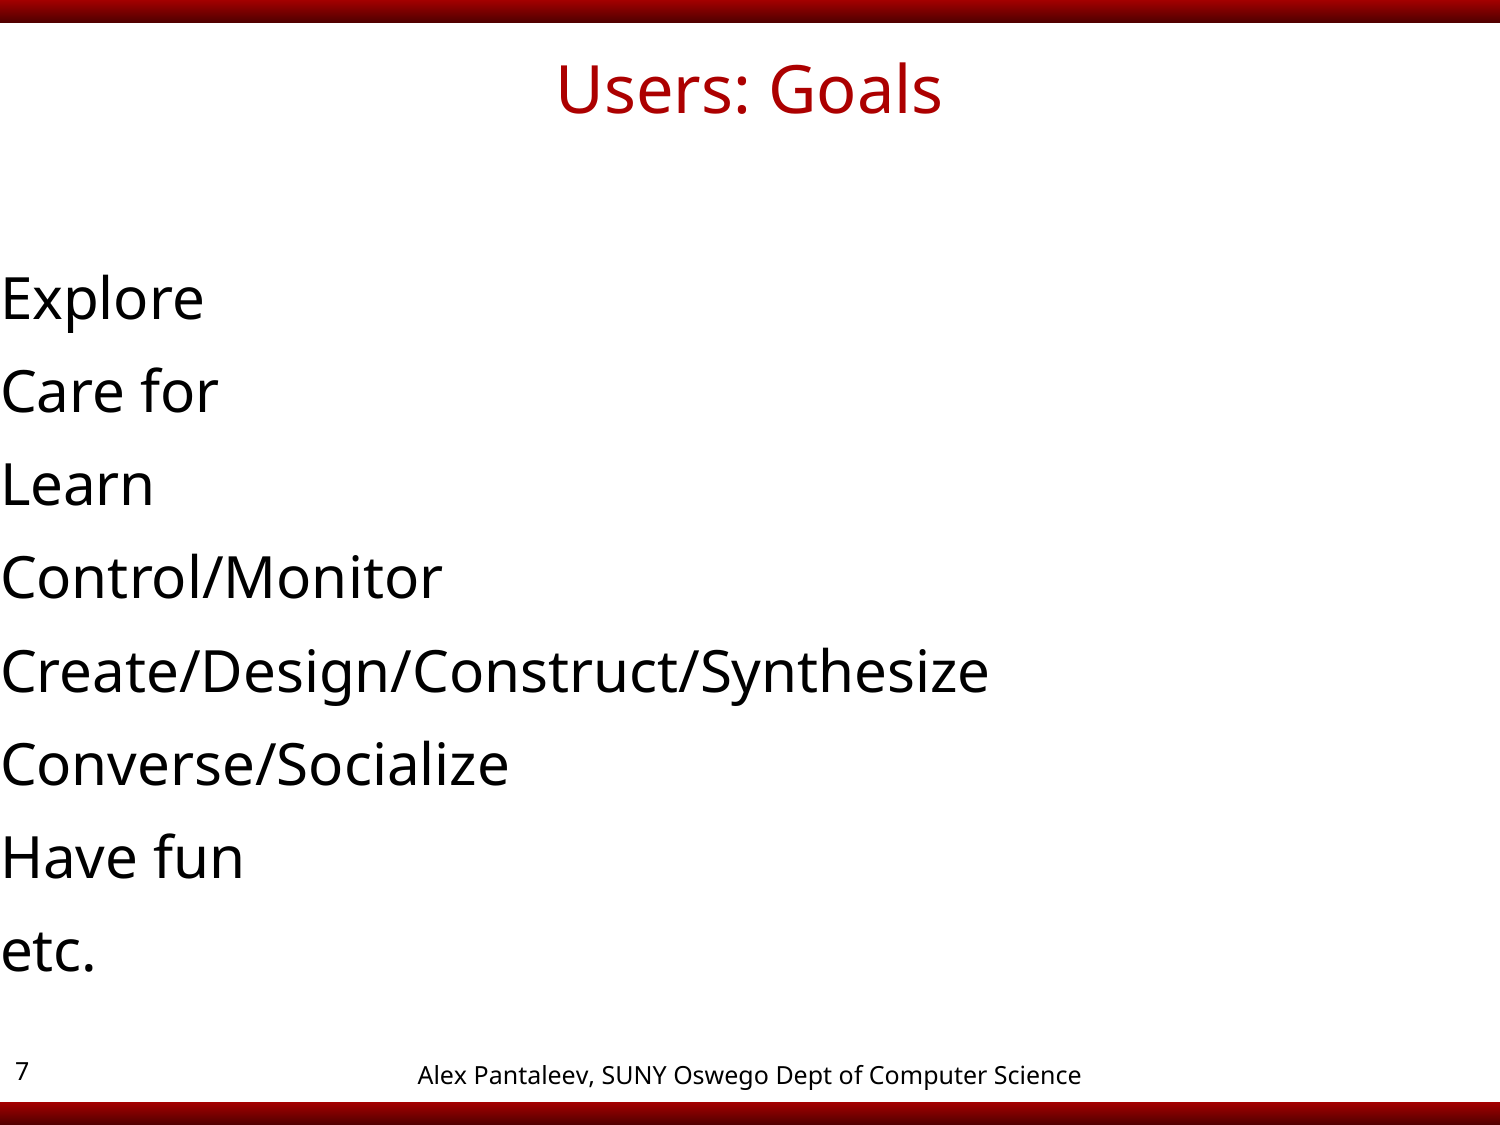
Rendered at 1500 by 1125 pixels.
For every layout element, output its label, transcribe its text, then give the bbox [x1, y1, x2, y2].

list Explore Care for Learn Control/Monitor Create/Design/Construct/Synthesize Converse/Socialize Have fun etc. [0, 262, 1476, 1063]
title Users: Goals [0, 24, 1500, 150]
